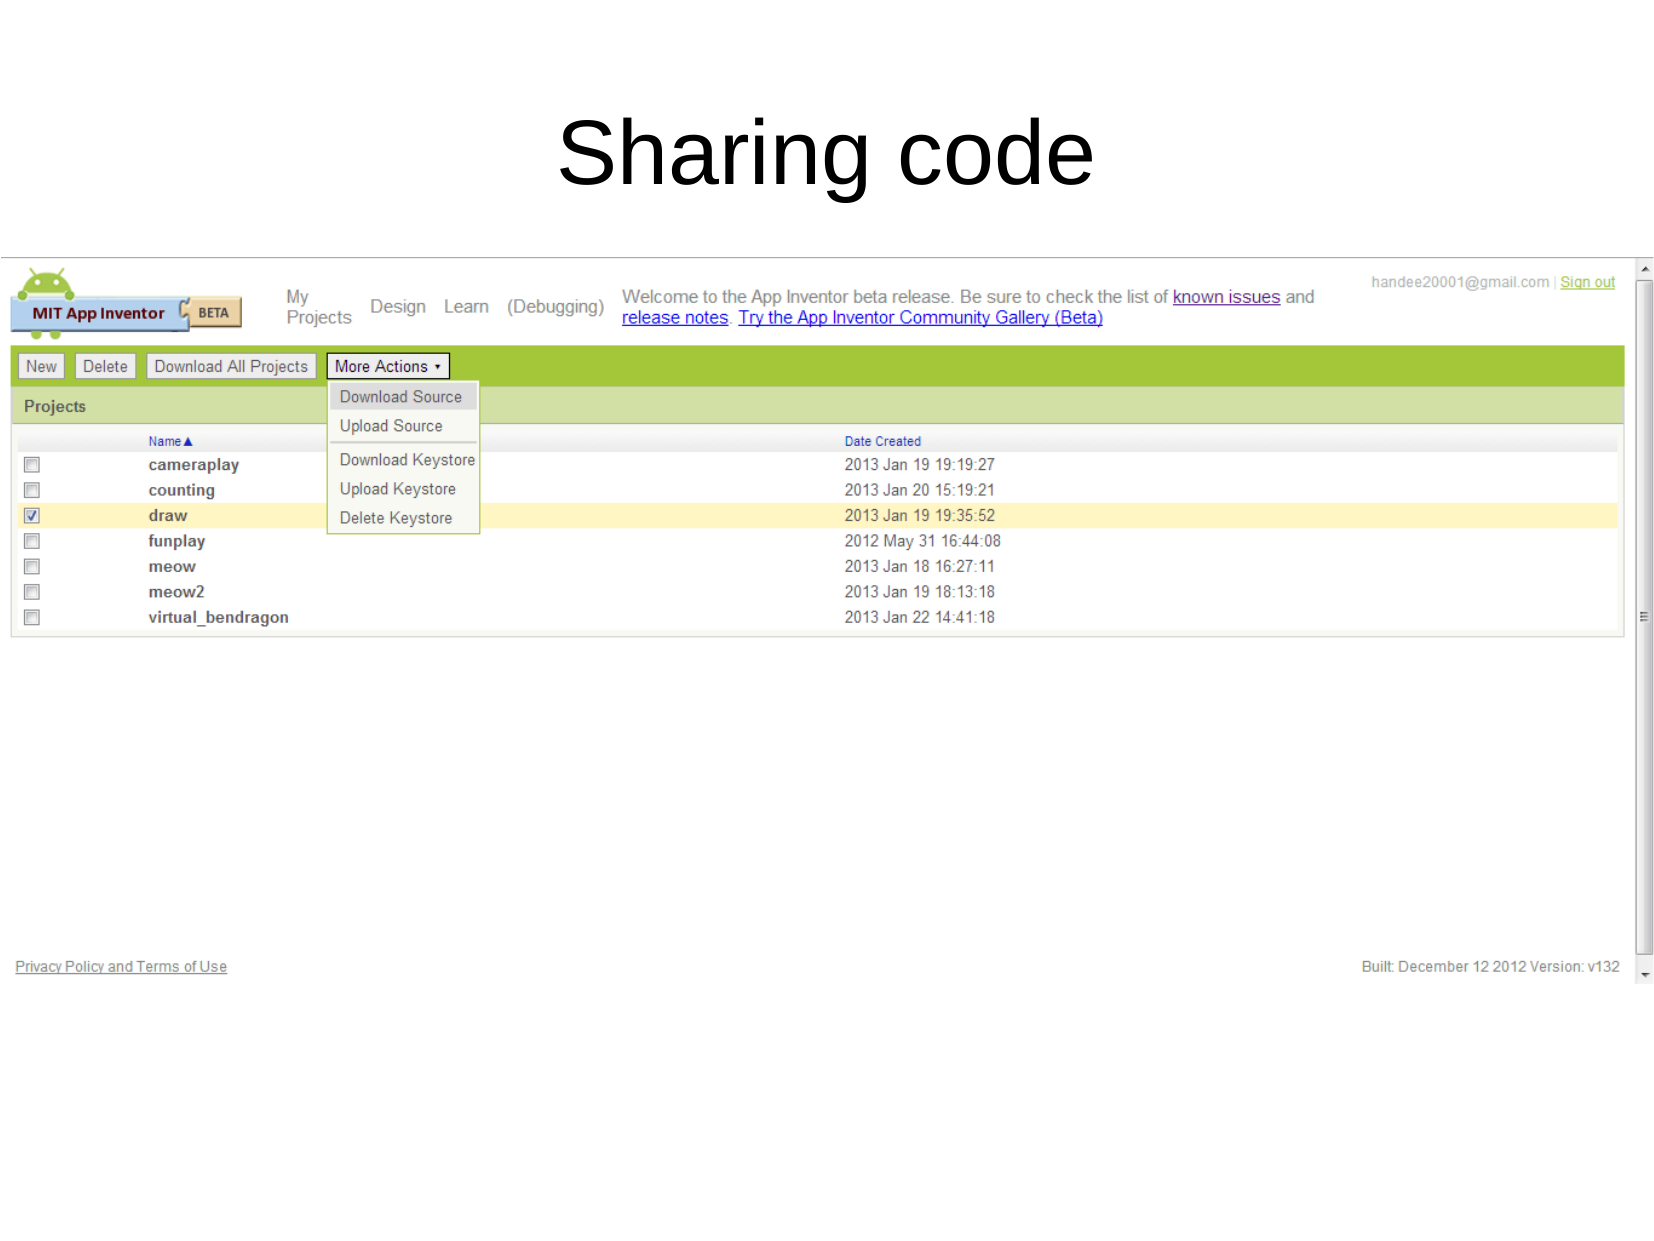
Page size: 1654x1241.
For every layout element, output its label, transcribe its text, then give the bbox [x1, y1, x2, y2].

title Sharing code [82, 49, 1571, 257]
picture [1, 257, 1654, 984]
